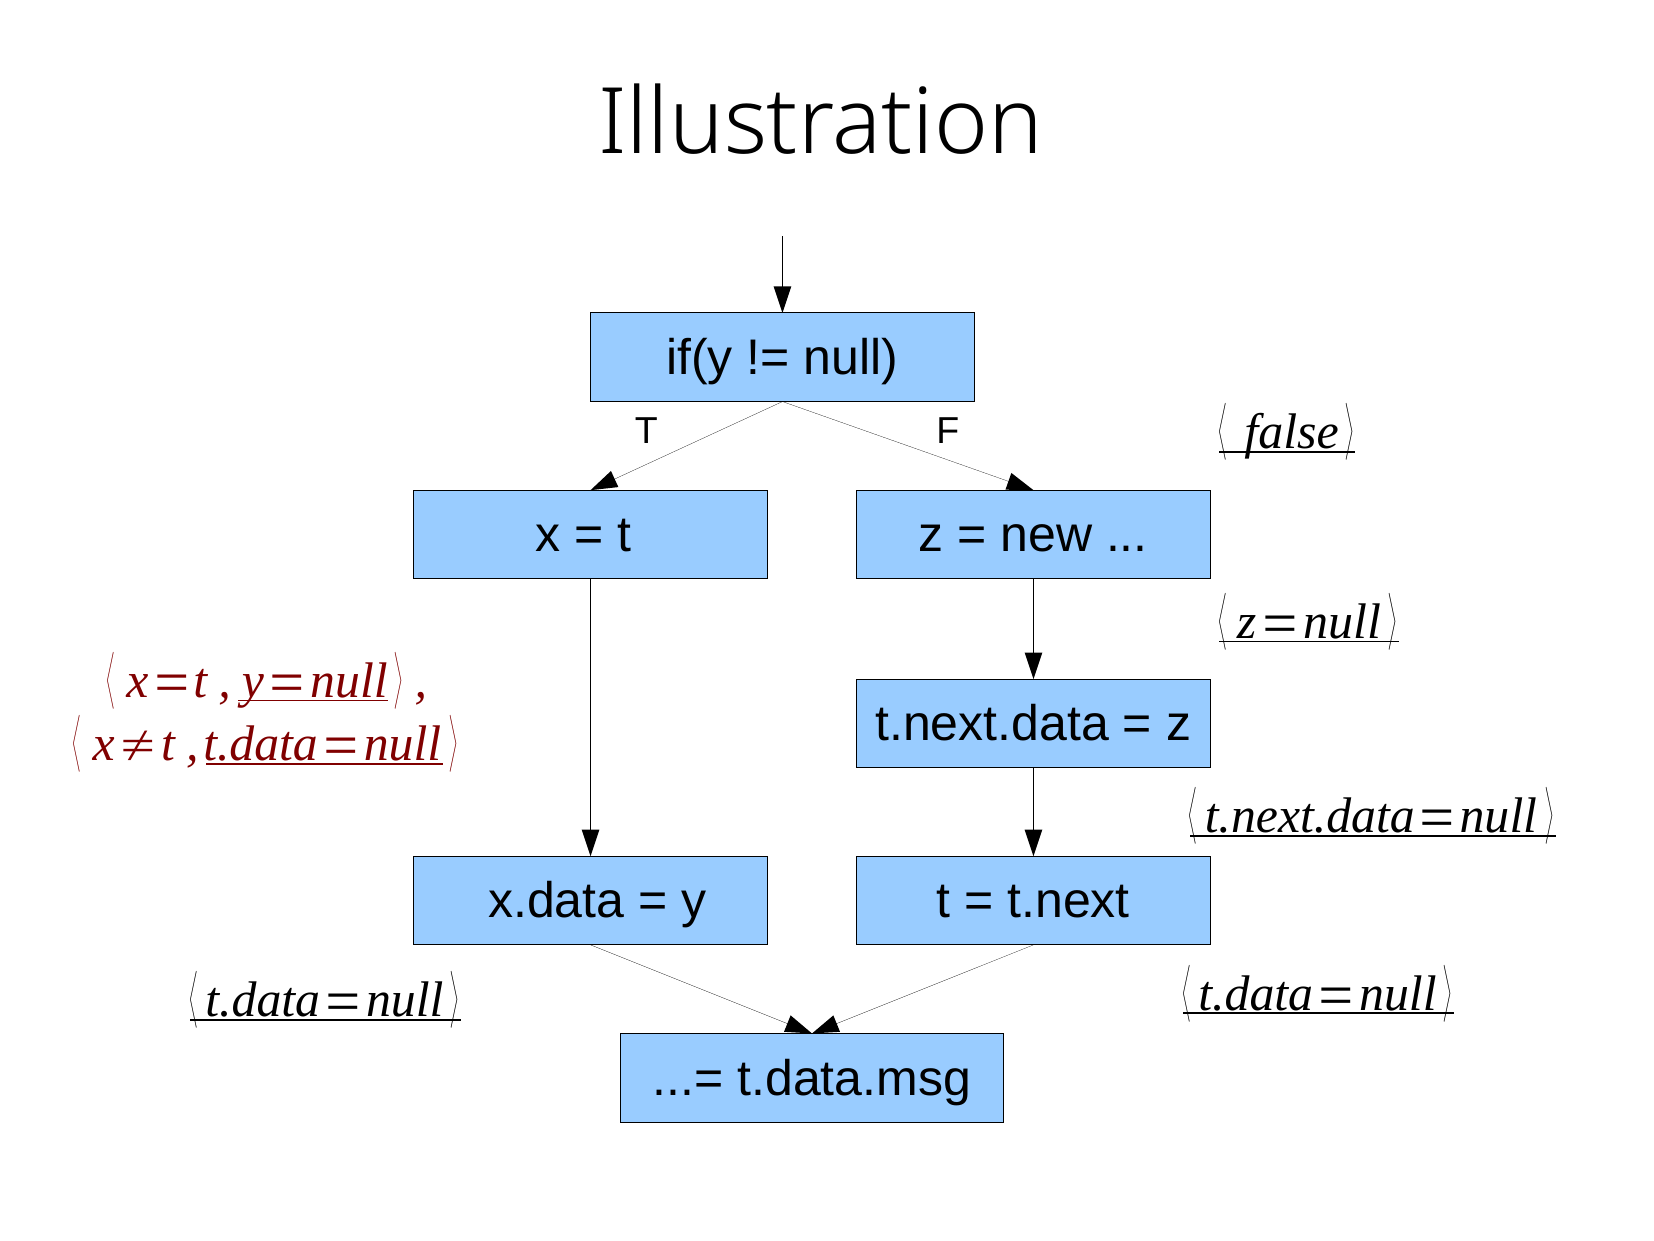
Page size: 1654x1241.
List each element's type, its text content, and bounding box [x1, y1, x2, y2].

text_box z = new ... [856, 490, 1211, 579]
text_box ...= t.data.msg [620, 1033, 1004, 1123]
text_box if(y != null) [590, 312, 975, 402]
chart [1181, 785, 1564, 847]
text_box F [921, 401, 975, 459]
text_box x.data = y [413, 856, 768, 945]
text_box t.next.data = z [856, 679, 1211, 768]
title Illustration [76, 58, 1565, 178]
chart [1210, 590, 1408, 653]
chart [65, 649, 467, 776]
chart [181, 968, 470, 1031]
text_box t = t.next [856, 856, 1211, 945]
text_box x = t [413, 490, 768, 579]
chart [1174, 962, 1463, 1024]
chart [1210, 401, 1364, 463]
text_box T [620, 401, 673, 459]
